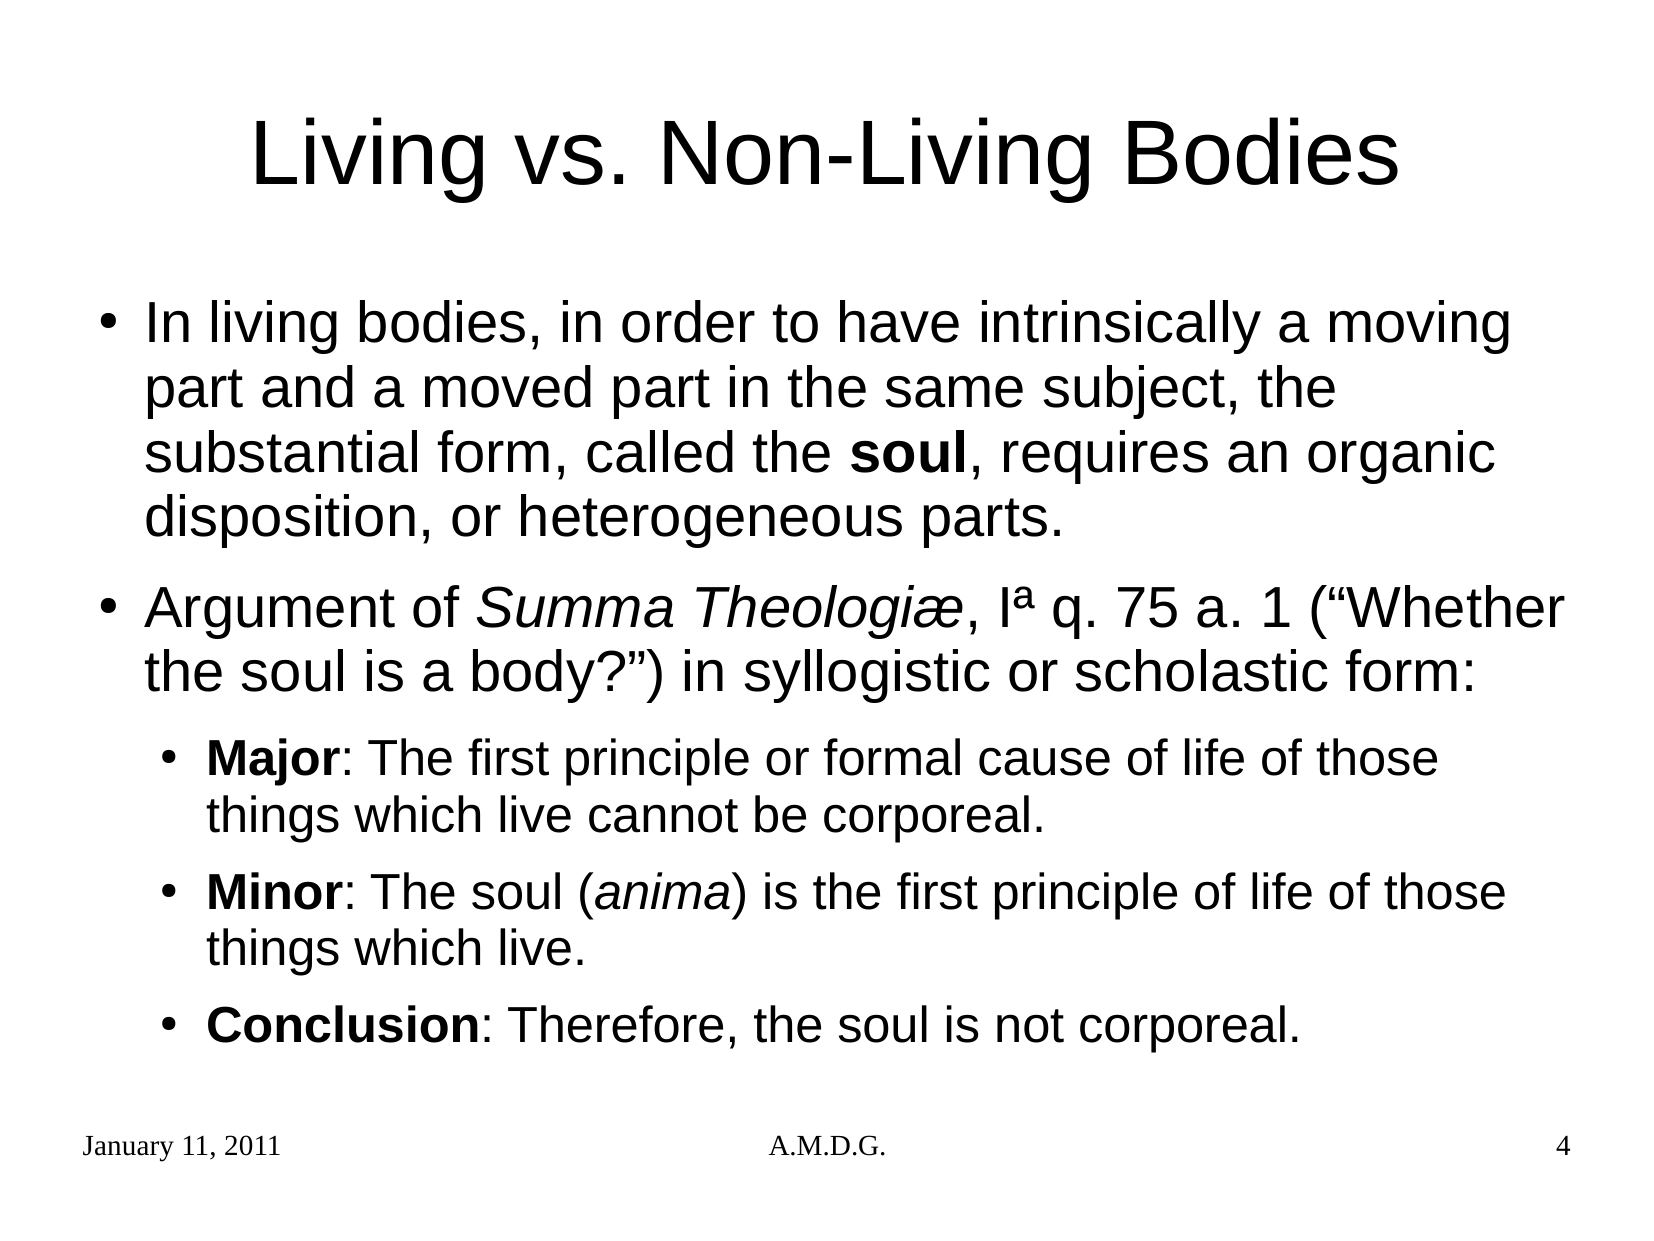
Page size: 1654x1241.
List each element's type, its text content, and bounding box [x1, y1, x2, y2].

list In living bodies, in order to have intrinsically a moving part and a moved part in the same subject, the substantial form, called the soul, requires an organic disposition, or heterogeneous parts. Argument of Summa Theologiæ, Iª q. 75 a. 1 (“Whether the soul is a body?”) in syllogistic or scholastic form: Major: The first principle or formal cause of life of those things which live cannot be corporeal. Minor: The soul (anima) is the first principle of life of those things which live. Conclusion: Therefore, the soul is not corporeal. [82, 290, 1571, 1109]
title Living vs. Non-Living Bodies [82, 49, 1571, 257]
